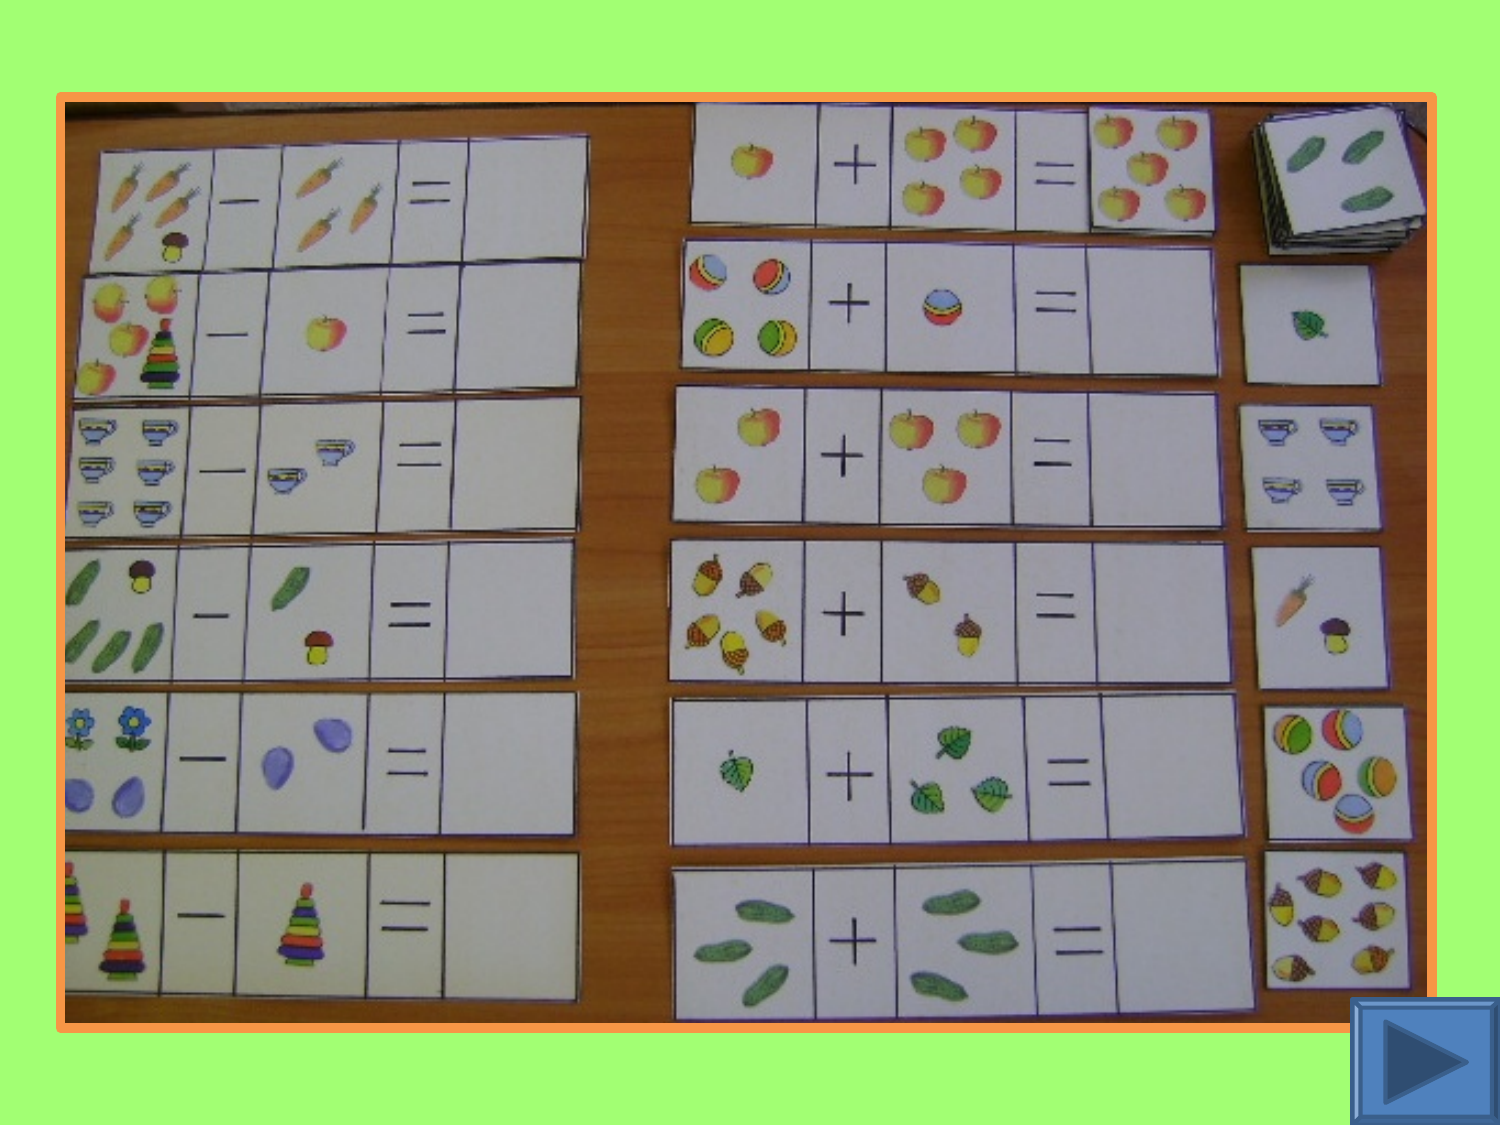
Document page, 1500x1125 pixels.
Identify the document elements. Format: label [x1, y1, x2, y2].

picture [64, 101, 1428, 1024]
text_box [1354, 999, 1500, 1125]
